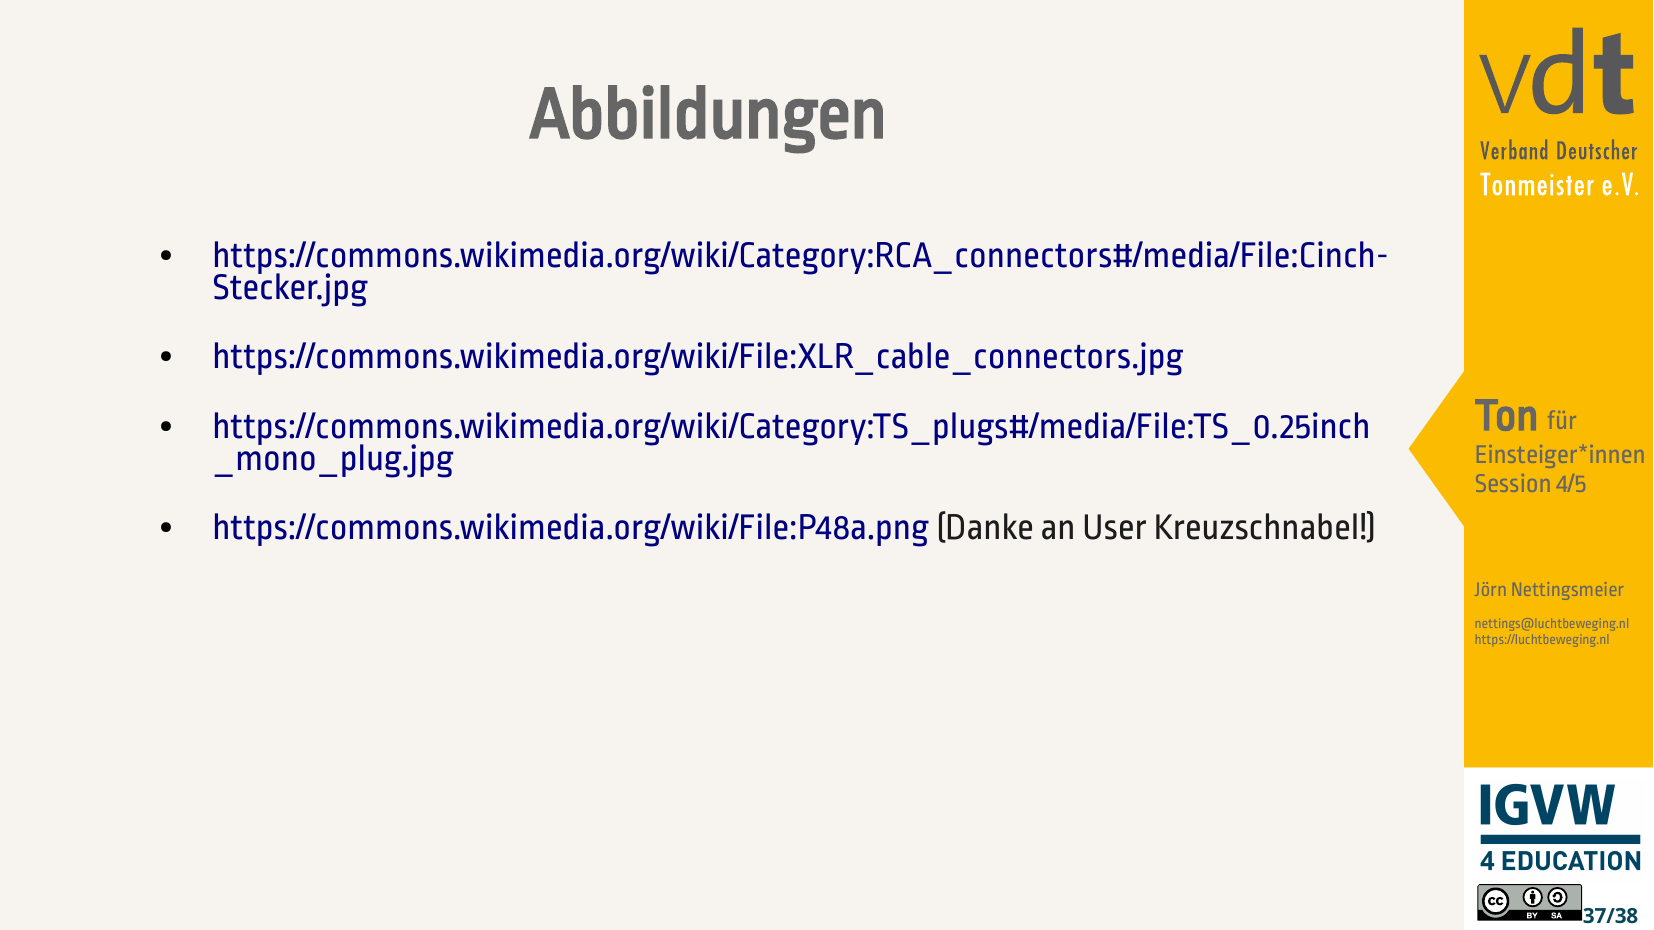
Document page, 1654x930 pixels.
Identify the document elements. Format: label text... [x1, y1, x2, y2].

picture [1477, 780, 1646, 882]
list https://commons.wikimedia.org/wiki/Category:RCA_connectors#/media/File:Cinch-Stecker.jpg https://commons.wikimedia.org/wiki/File:XLR_cable_connectors.jpg https://commons.wikimedia.org/wiki/Category:TS_plugs#/media/File:TS_0.25inch_mono_plug.jpg https://commons.wikimedia.org/wiki/File:P48a.png (Danke an User Kreuzschnabel!) [141, 236, 1394, 905]
title Abbildungen [82, 37, 1335, 193]
